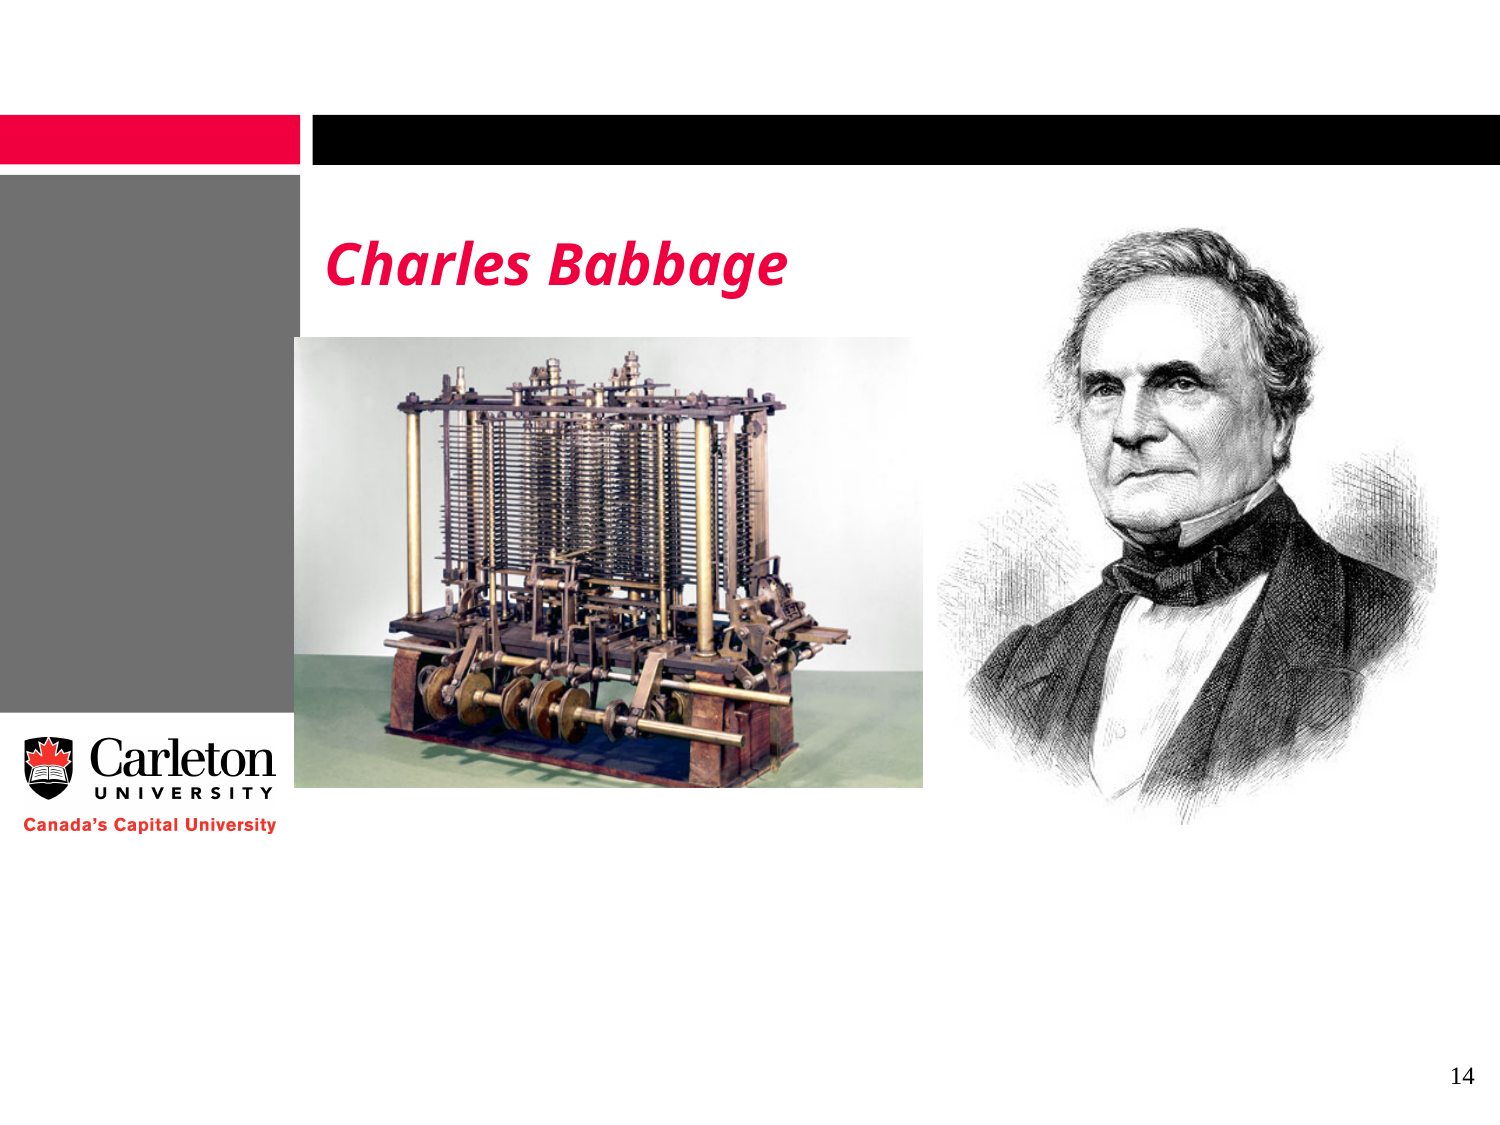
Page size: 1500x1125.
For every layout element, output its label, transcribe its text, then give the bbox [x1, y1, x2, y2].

picture [24, 737, 276, 834]
picture [937, 224, 1444, 826]
title Charles Babbage [324, 194, 1450, 331]
picture [294, 337, 923, 788]
